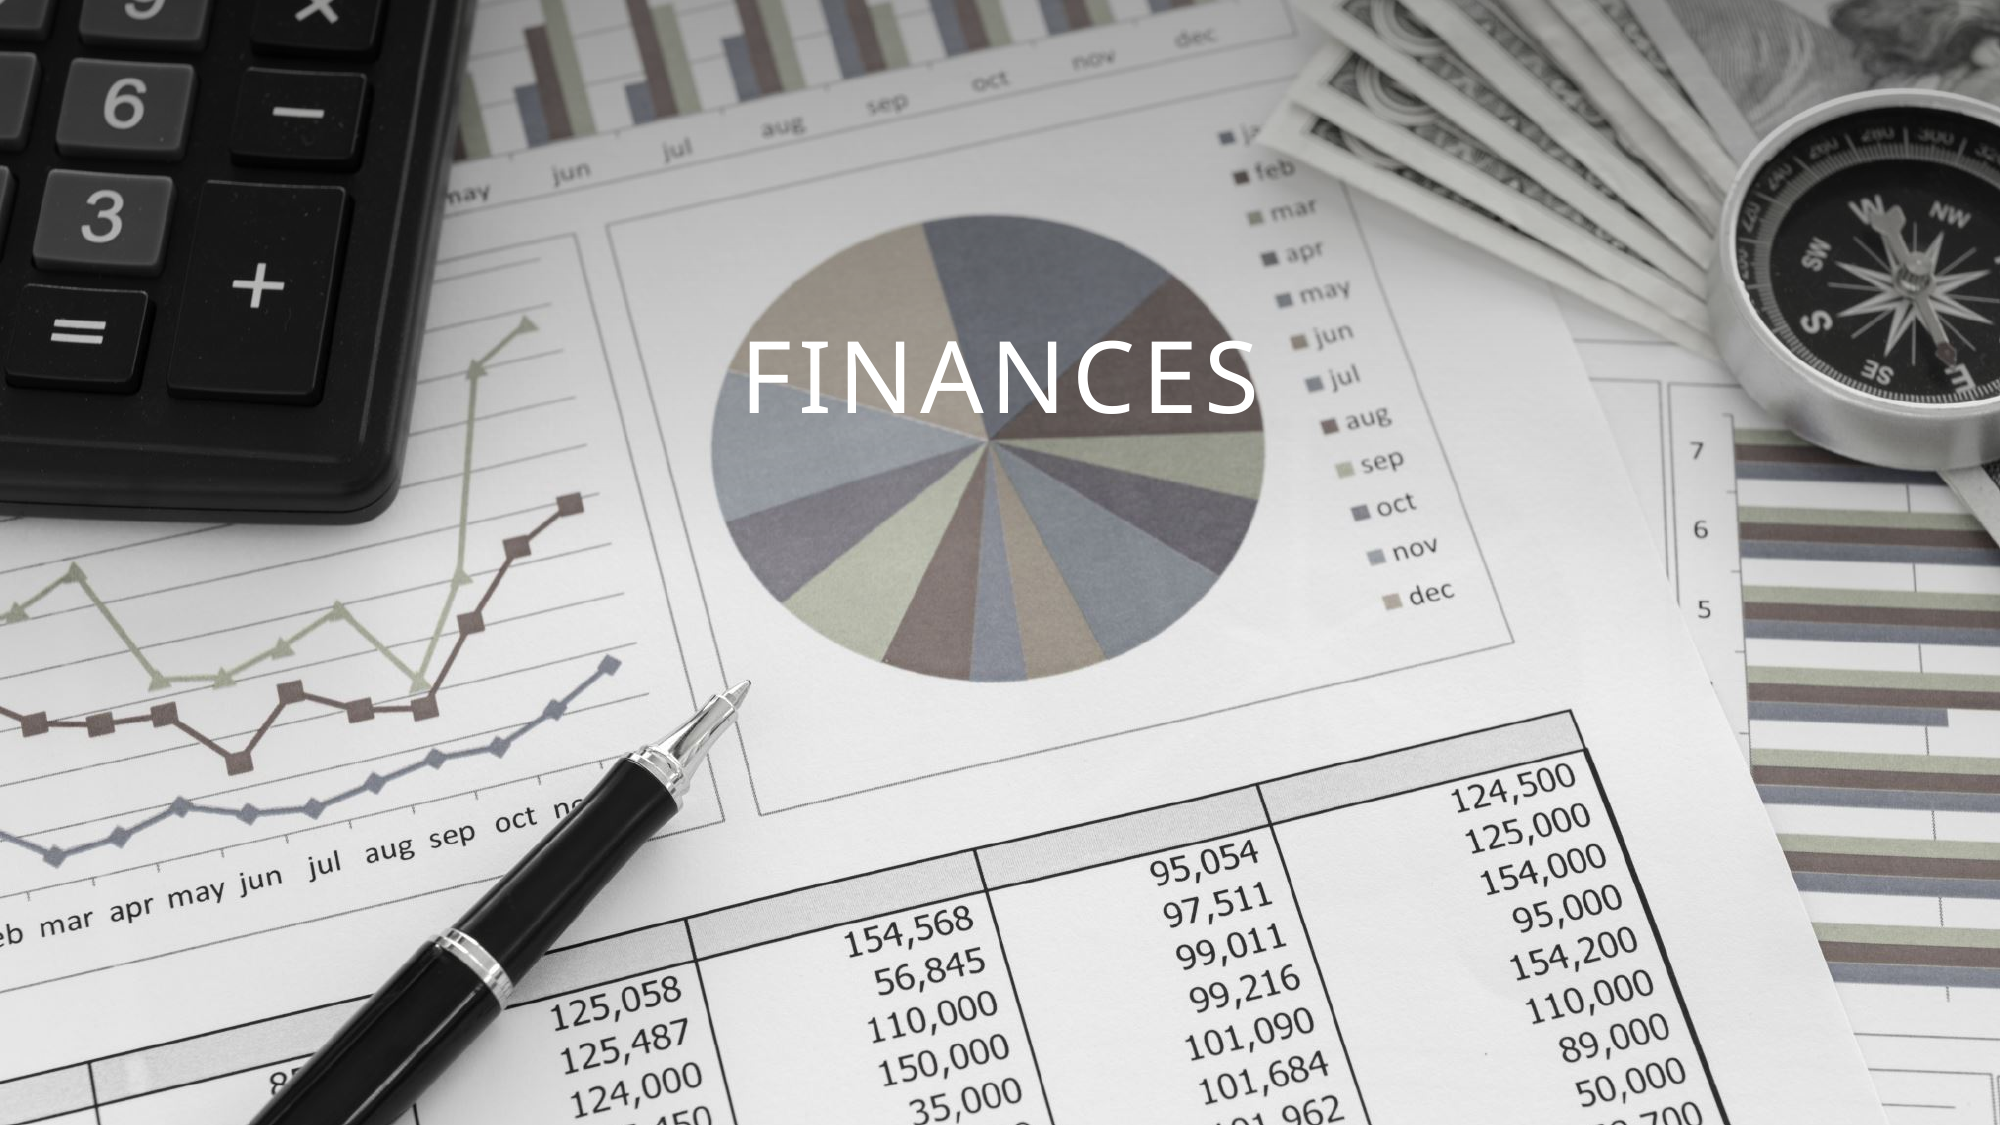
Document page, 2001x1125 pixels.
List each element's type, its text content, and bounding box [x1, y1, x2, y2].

title Finances [221, 232, 1779, 444]
picture [0, 563, 2000, 1125]
text_box [0, 0, 2000, 563]
